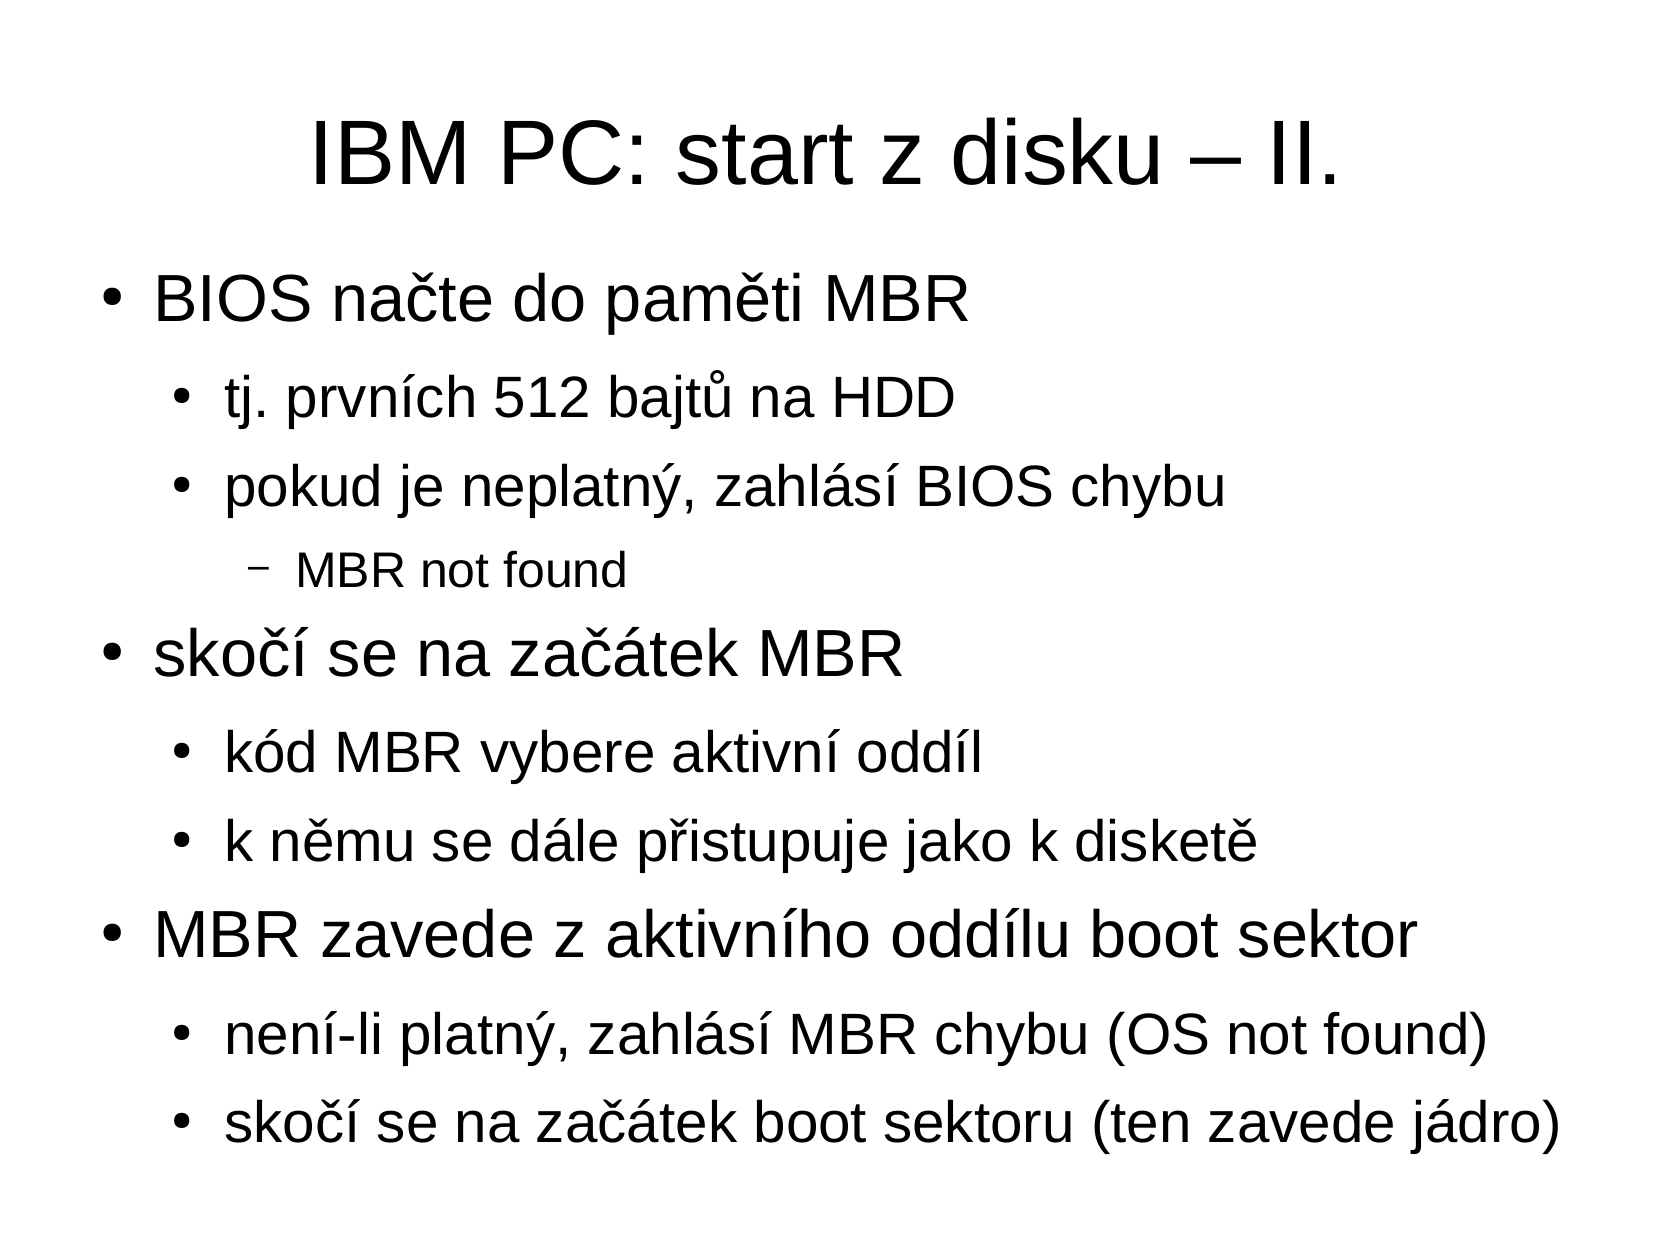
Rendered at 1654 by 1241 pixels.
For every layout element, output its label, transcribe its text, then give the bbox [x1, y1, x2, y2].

title IBM PC: start z disku – II. [82, 56, 1571, 250]
list BIOS načte do paměti MBR tj. prvních 512 bajtů na HDD pokud je neplatný, zahlásí BIOS chybu MBR not found skočí se na začátek MBR kód MBR vybere aktivní oddíl k němu se dále přistupuje jako k disketě MBR zavede z aktivního oddílu boot sektor není-li platný, zahlásí MBR chybu (OS not found) skočí se na začátek boot sektoru (ten zavede jádro) [82, 260, 1571, 1156]
